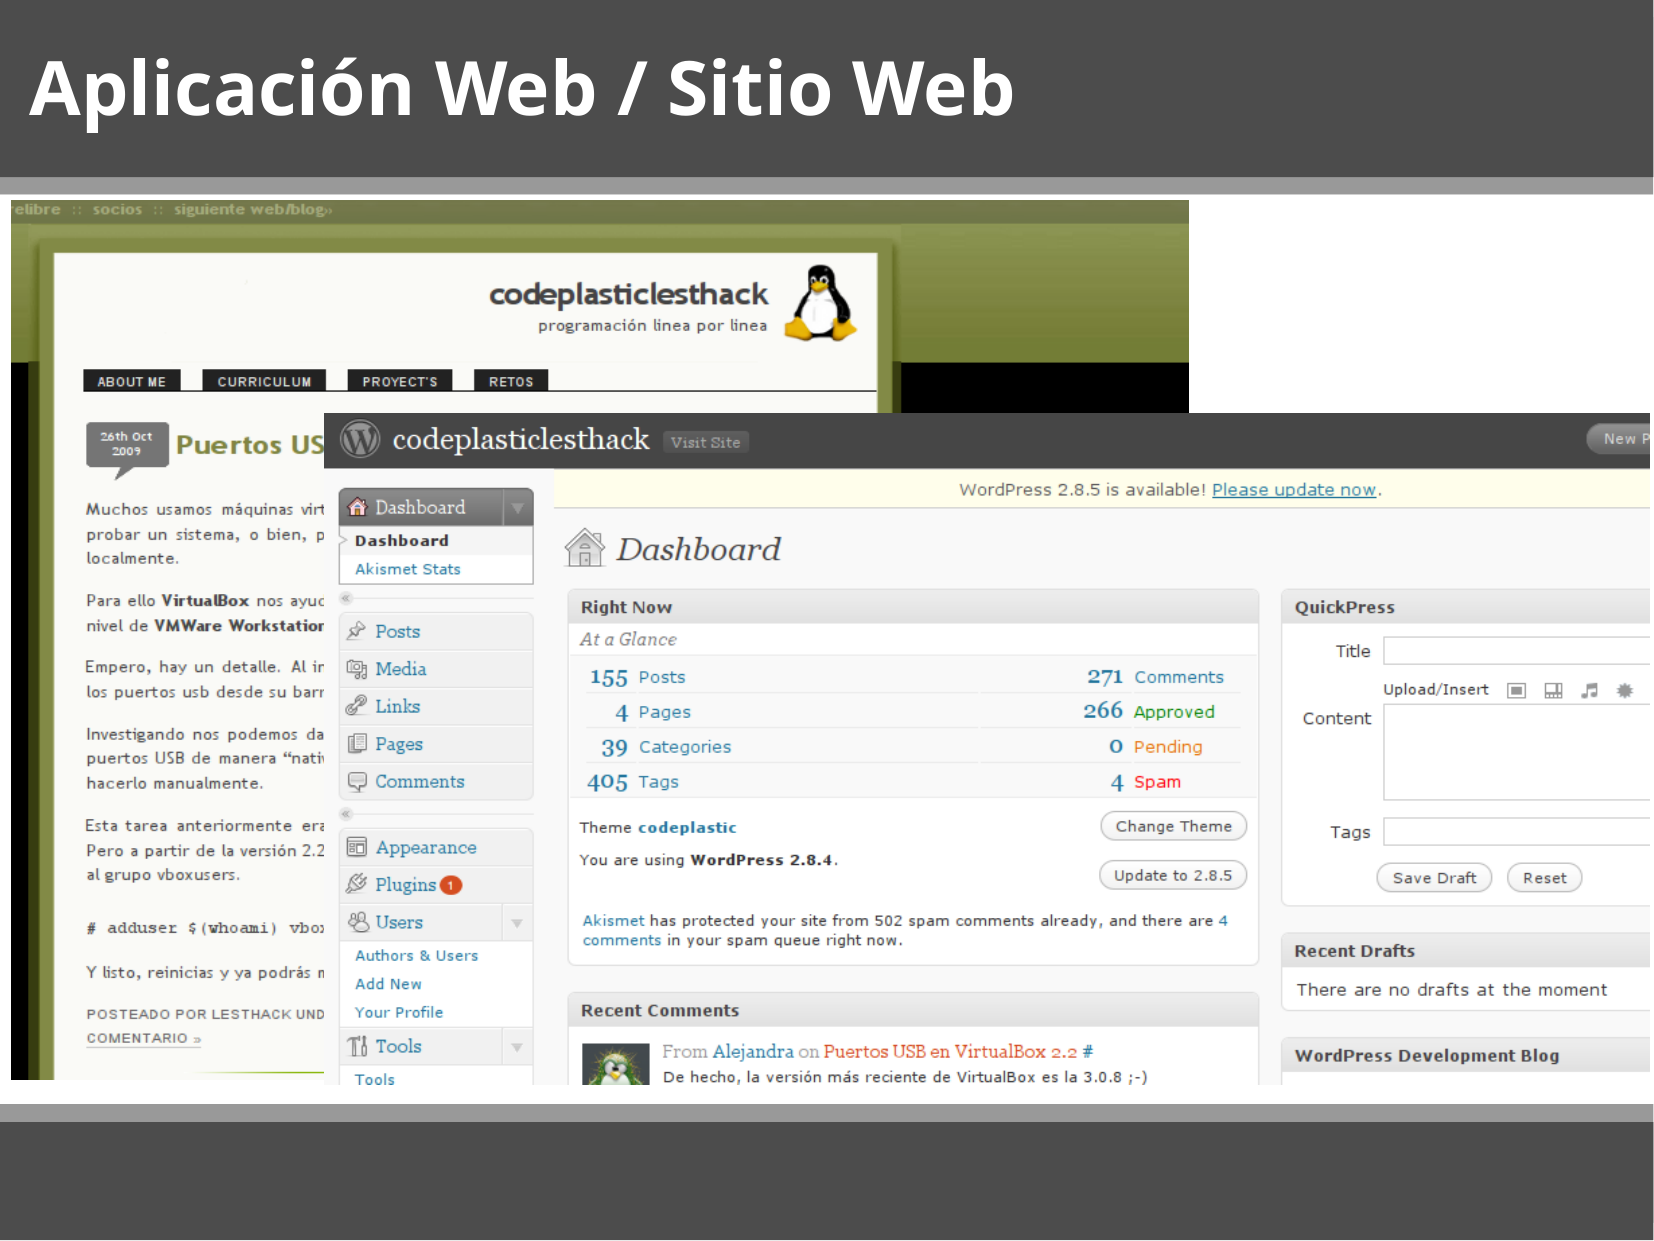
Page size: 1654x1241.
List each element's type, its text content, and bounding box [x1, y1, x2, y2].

title Aplicación Web / Sitio Web [29, 15, 1654, 158]
picture [11, 200, 1650, 1085]
